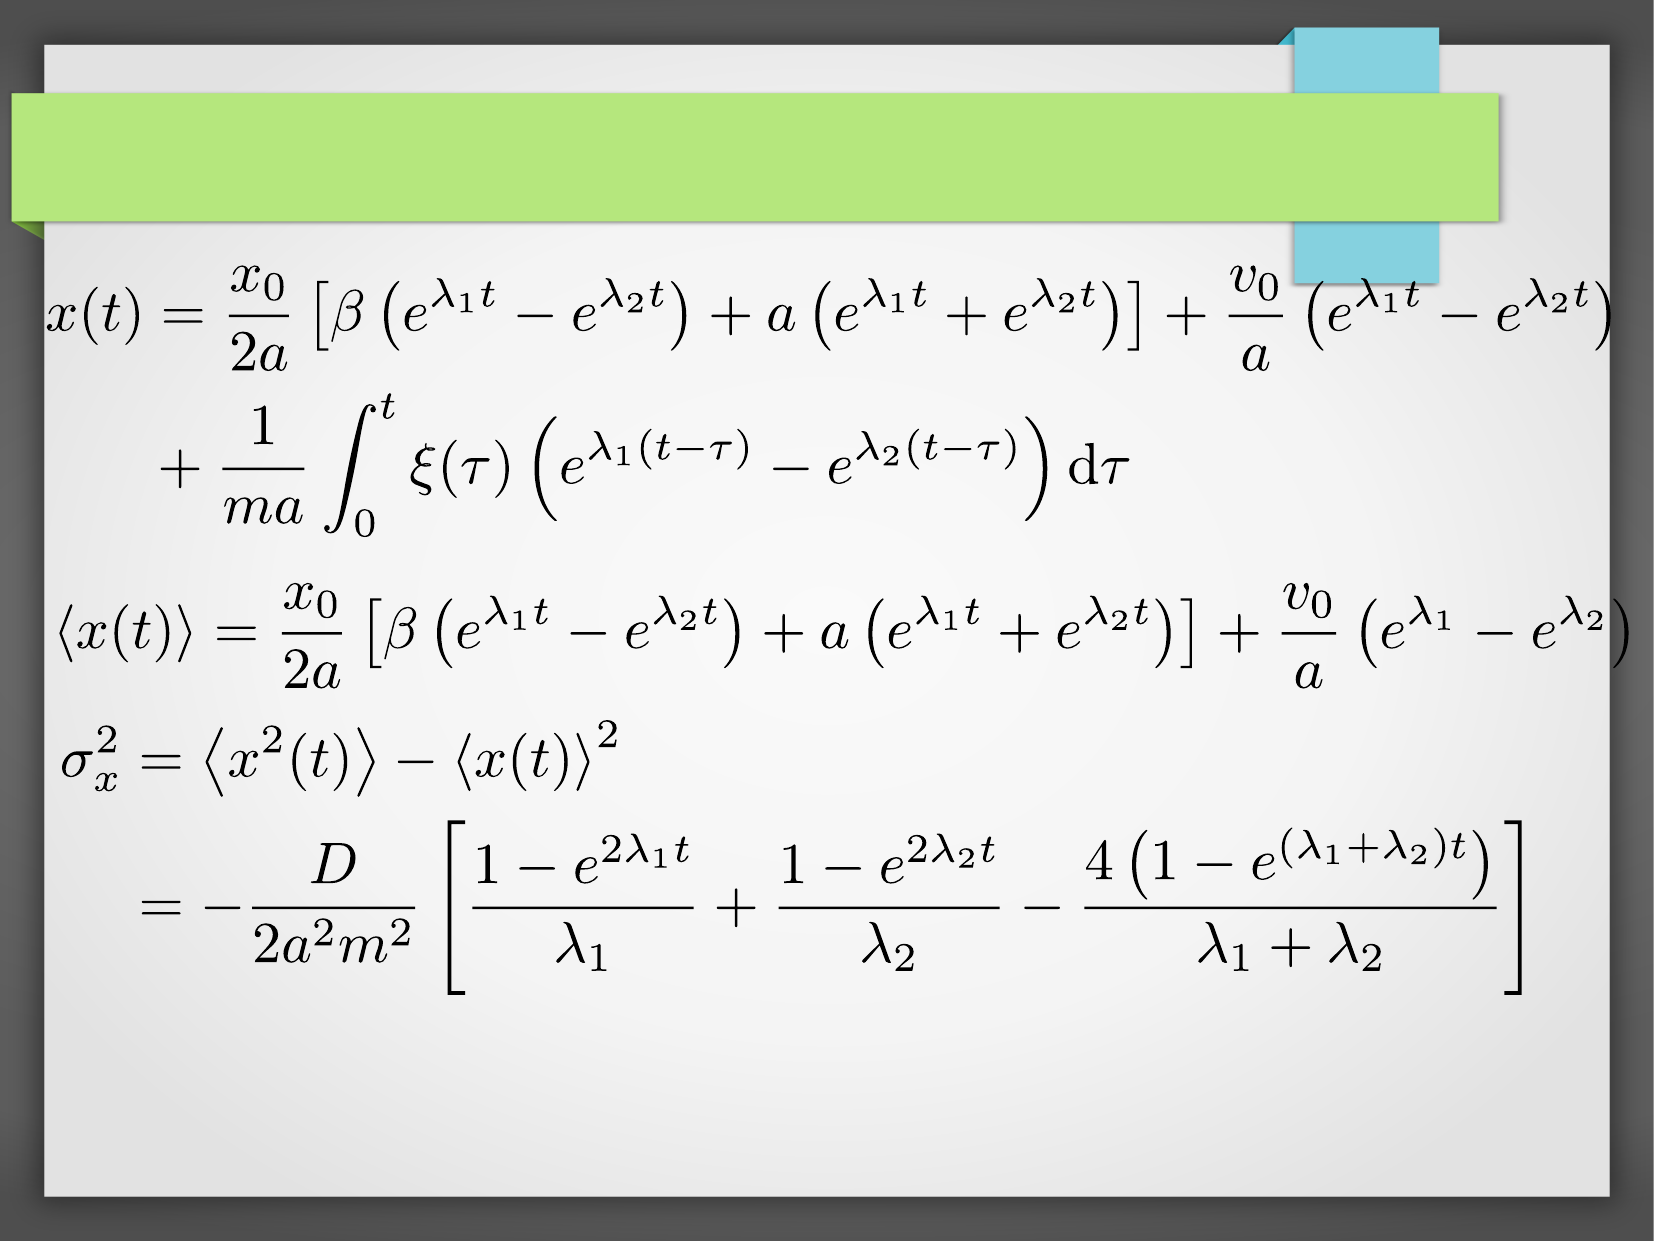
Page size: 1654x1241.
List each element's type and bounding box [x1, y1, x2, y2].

text_box [52, 582, 1638, 689]
picture [0, 0, 1654, 1241]
text_box [45, 265, 1620, 538]
text_box [59, 720, 1538, 996]
